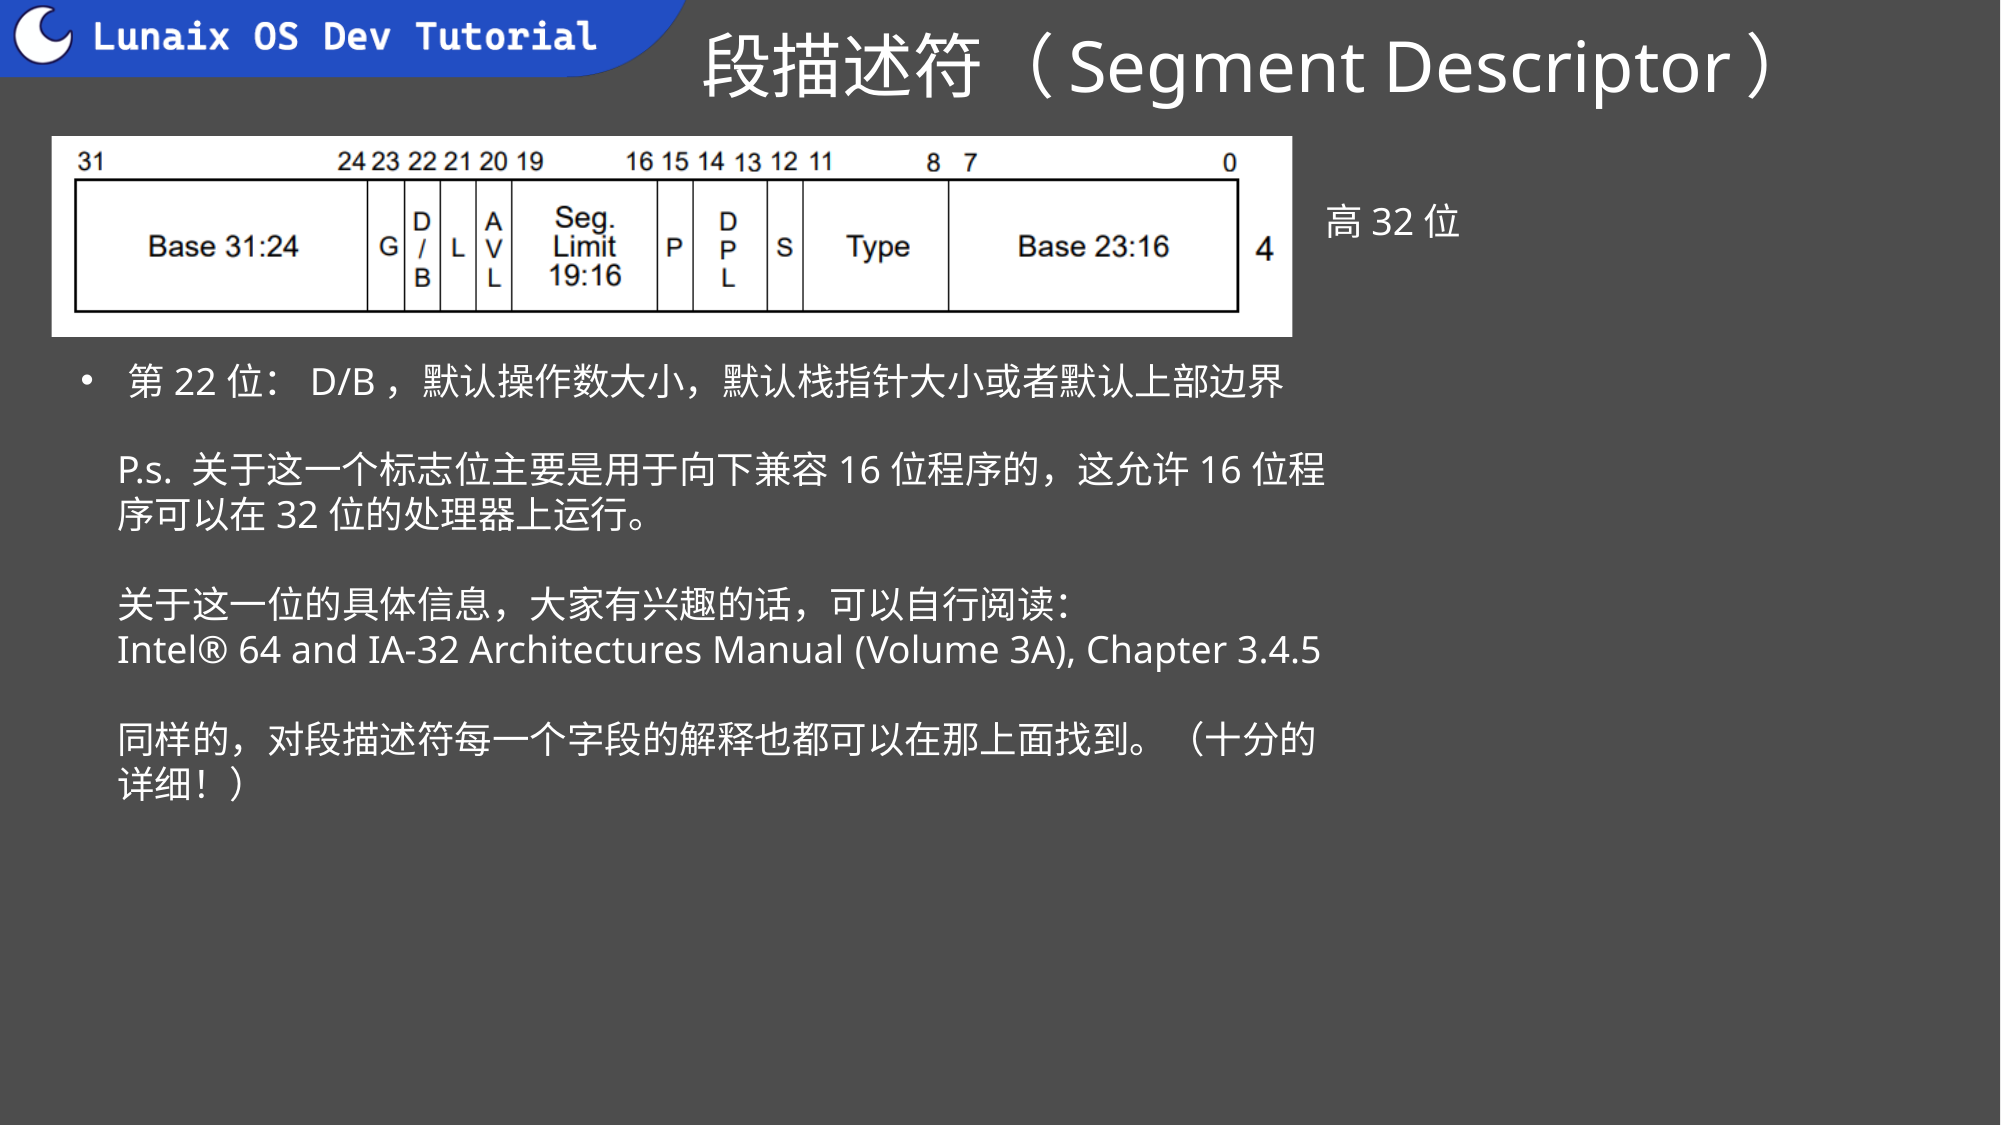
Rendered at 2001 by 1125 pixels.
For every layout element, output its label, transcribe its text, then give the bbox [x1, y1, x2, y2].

text_box 第22位：D/B，默认操作数大小，默认栈指针大小或者默认上部边界 [65, 350, 1307, 410]
title 段描述符（Segment Descriptor） [686, 3, 2000, 137]
text_box P.s. 关于这一个标志位主要是用于向下兼容16位程序的，这允许16位程序可以在32位的处理器上运行。 关于这一位的具体信息，大家有兴趣的话，可以自行阅读： Intel® 64 and IA-32 Architectures Manual (Volume 3A), Chapter 3.4.5 同样的，对段描述符每一个字段的解释也都可以在那上面找到。（十分的详细！） [102, 438, 1344, 859]
text_box 高32位 [1310, 190, 1647, 251]
picture [0, 0, 2001, 1125]
